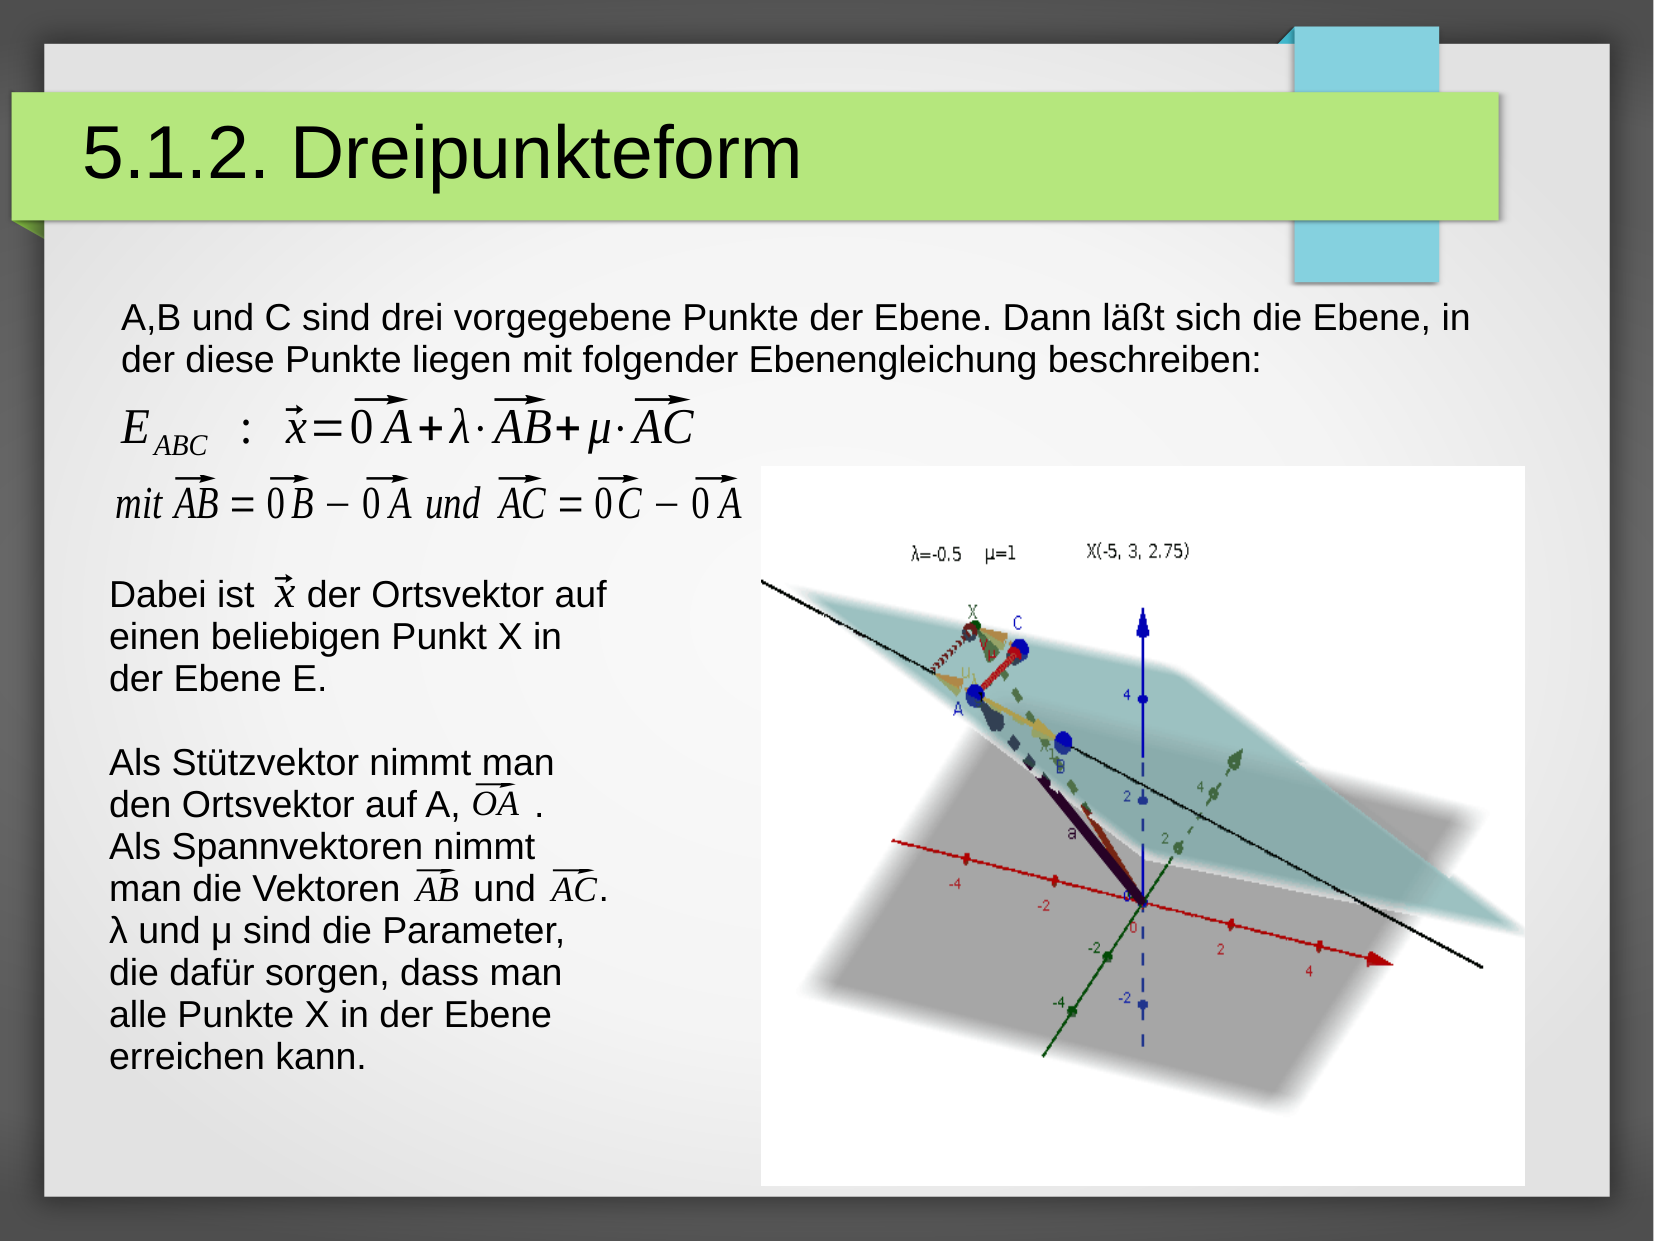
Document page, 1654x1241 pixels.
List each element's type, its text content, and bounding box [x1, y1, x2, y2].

chart [112, 395, 703, 462]
chart [542, 869, 606, 910]
picture [0, 0, 1654, 1241]
text_box Dabei ist der Ortsvektor auf einen beliebigen Punkt X in der Ebene E. Als Stützvektor nimmt man den Ortsvektor auf A, . Als Spannvektoren nimmt man die Vektoren und . λ und μ sind die Parameter, die dafür sorgen, dass man alle Punkte X in der Ebene erreichen kann. [94, 398, 626, 1085]
chart [465, 783, 527, 824]
chart [265, 566, 303, 618]
title 5.1.2. Dreipunkteform [82, 94, 1264, 213]
text_box A,B und C sind drei vorgegebene Punkte der Ebene. Dann läßt sich die Ebene, in der diese Punkte liegen mit folgender Ebenengleichung beschreiben: [106, 289, 1548, 389]
chart [109, 475, 750, 529]
chart [406, 869, 467, 910]
